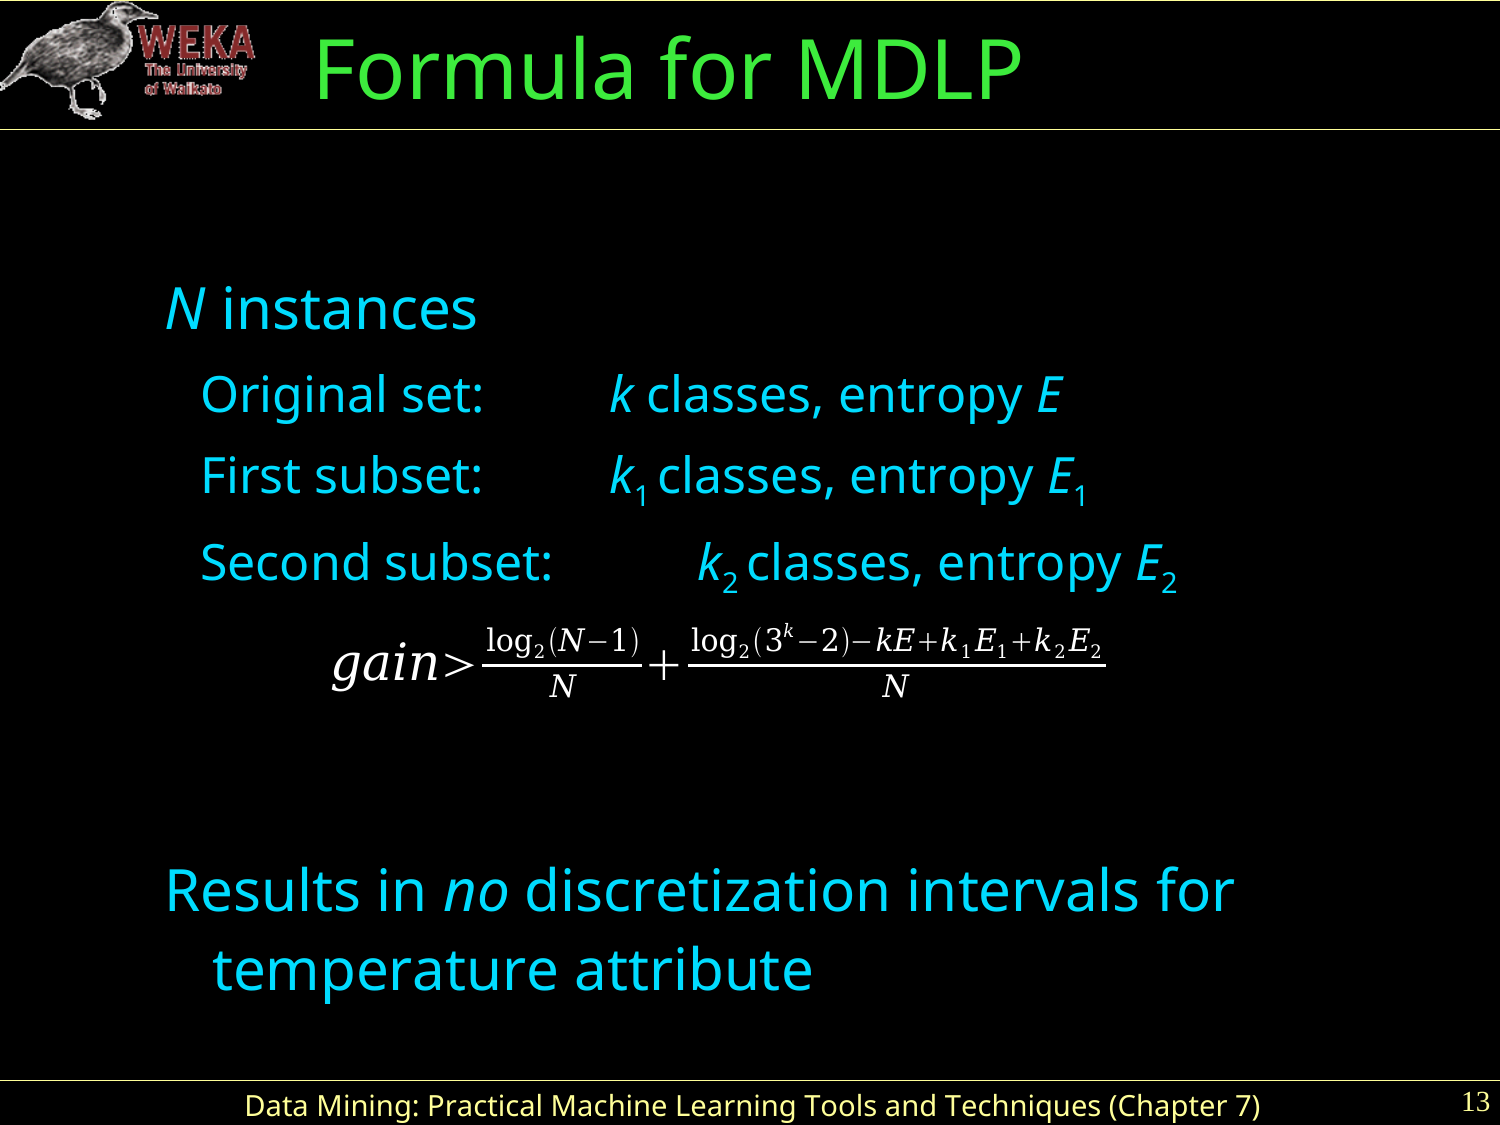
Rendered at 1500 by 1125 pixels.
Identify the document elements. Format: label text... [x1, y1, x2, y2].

chart [324, 619, 1113, 705]
picture [0, 1, 266, 129]
title Formula for MDLP [297, 0, 1500, 148]
text_box N instances Original set: k classes, entropy E First subset: k1 classes, entropy E1 Second subset: k2 classes, entropy E2 Results in no discretization intervals for temperature attribute [149, 260, 1388, 936]
